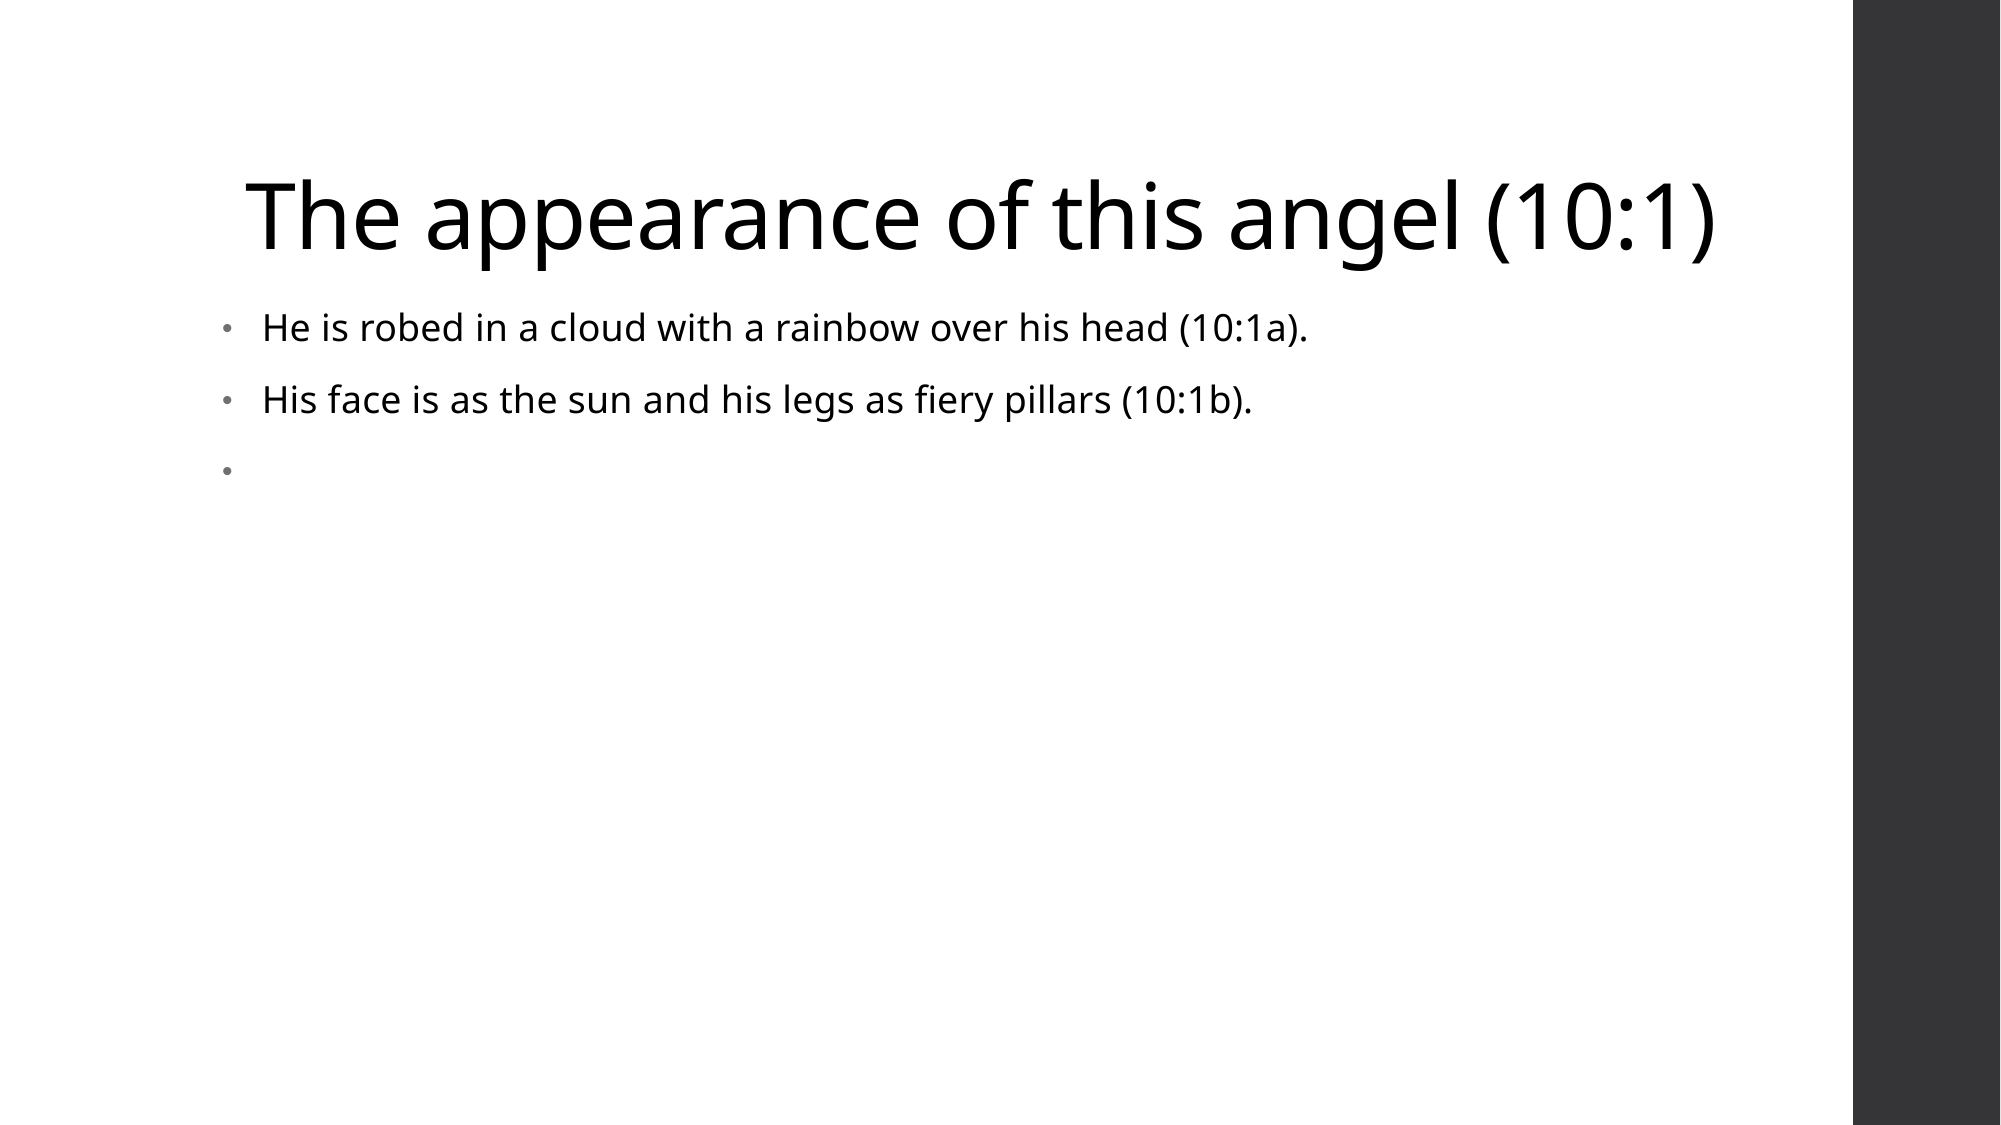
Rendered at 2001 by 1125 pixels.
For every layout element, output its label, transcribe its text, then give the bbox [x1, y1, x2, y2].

list He is robed in a cloud with a rainbow over his head (10:1a). His face is as the sun and his legs as fiery pillars (10:1b). [206, 299, 1617, 1014]
title The appearance of this angel (10:1) [206, 60, 1797, 278]
